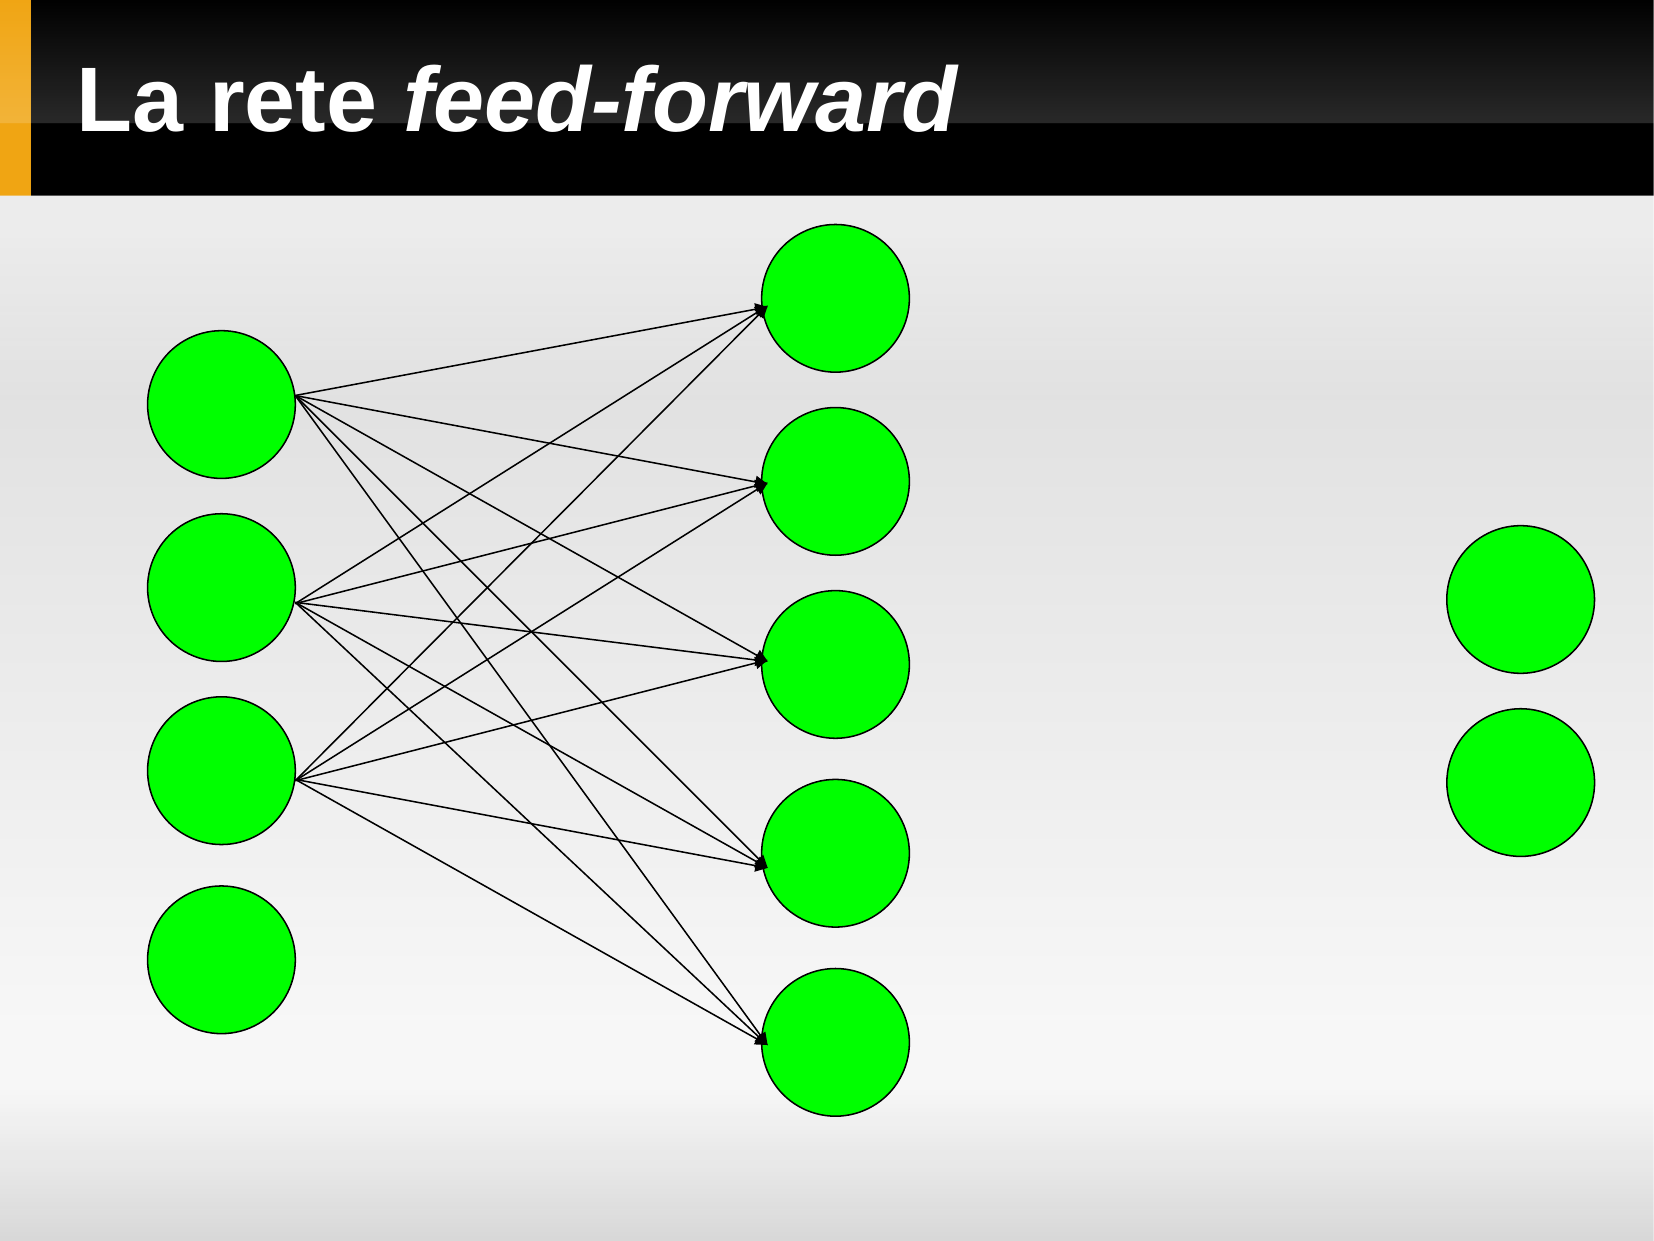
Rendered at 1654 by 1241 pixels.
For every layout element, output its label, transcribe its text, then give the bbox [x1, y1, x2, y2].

text_box [761, 779, 910, 928]
text_box [761, 224, 910, 373]
text_box [1446, 525, 1595, 674]
title La rete feed-forward [76, 7, 1565, 200]
text_box [761, 590, 910, 739]
text_box [147, 885, 296, 1034]
text_box [147, 513, 296, 662]
text_box [761, 407, 910, 556]
text_box [1446, 708, 1595, 857]
picture [0, 0, 1654, 1241]
text_box [761, 968, 910, 1117]
text_box [147, 330, 296, 479]
text_box [147, 696, 296, 845]
